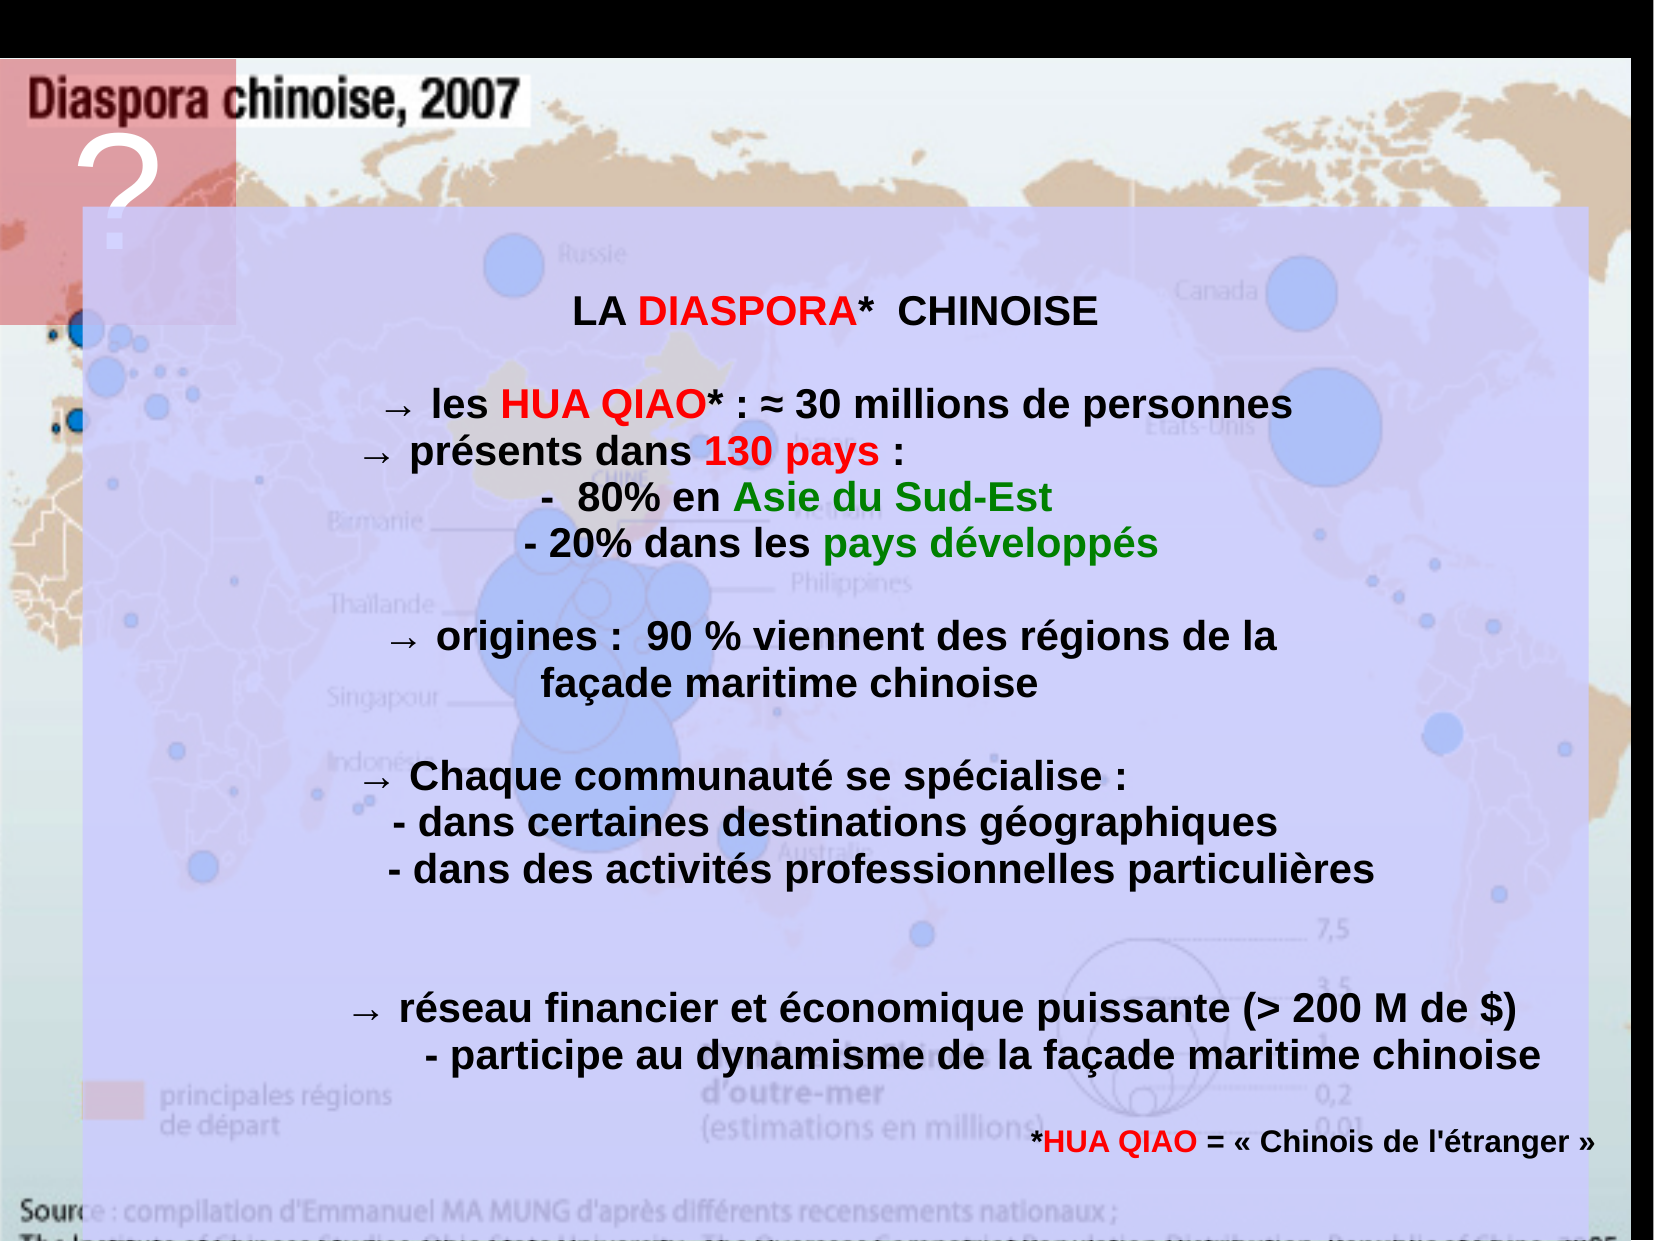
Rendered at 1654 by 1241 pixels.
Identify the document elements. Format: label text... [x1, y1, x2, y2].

picture [0, 58, 1631, 1241]
text_box LA DIASPORA* CHINOISE → les HUA QIAO* : ≈ 30 millions de personnes → présents dans 130 pays : - 80% en Asie du Sud-Est - 20% dans les pays développés → origines : 90 % viennent des régions de la façade maritime chinoise → Chaque communauté se spécialise : - dans certaines destinations géographiques - dans des activités professionnelles particulières → réseau financier et économique puissante (> 200 M de $) - participe au dynamisme de la façade maritime chinoise *HUA QIAO = « Chinois de l'étranger » [82, 206, 1589, 1241]
picture [0, 325, 82, 1241]
text_box ? [0, 59, 237, 325]
